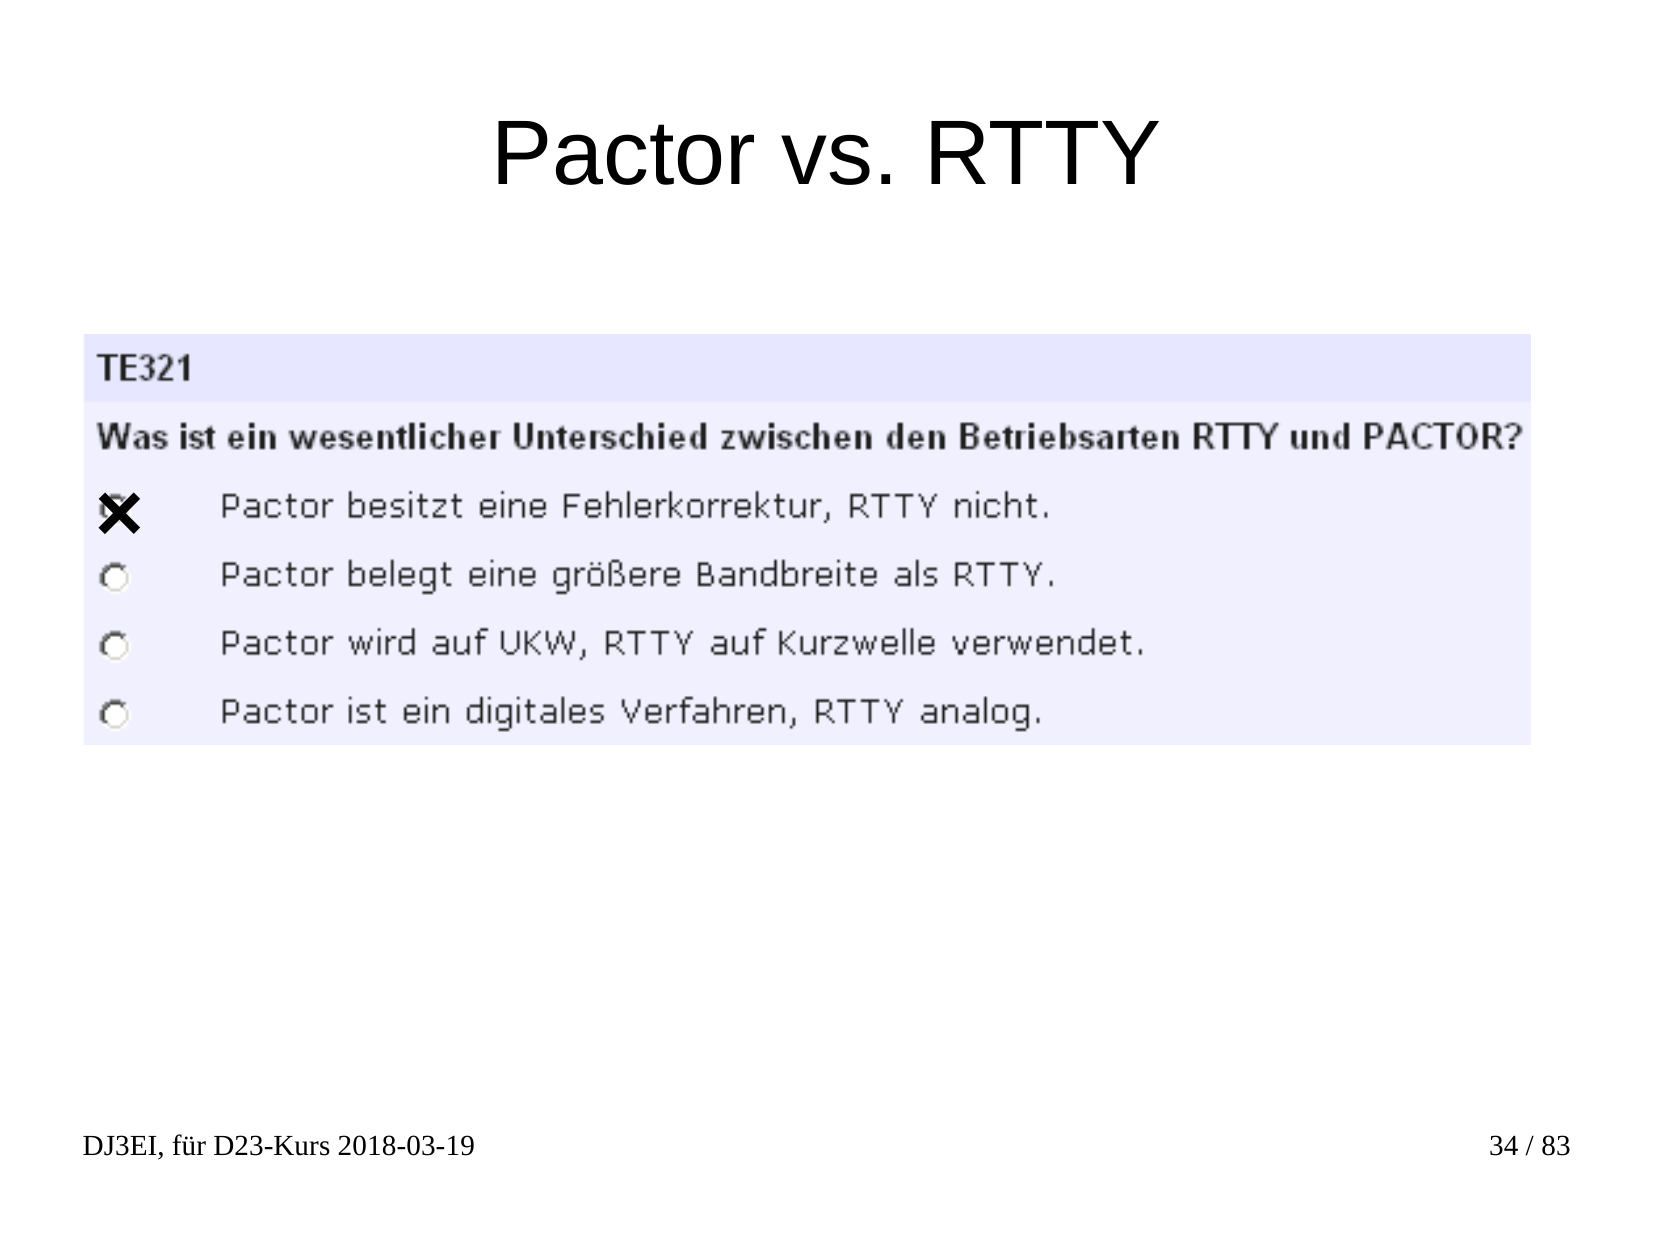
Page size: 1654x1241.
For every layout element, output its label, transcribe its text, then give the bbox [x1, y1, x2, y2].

text_box × [80, 459, 142, 567]
title Pactor vs. RTTY [82, 49, 1571, 257]
picture [82, 334, 1531, 745]
